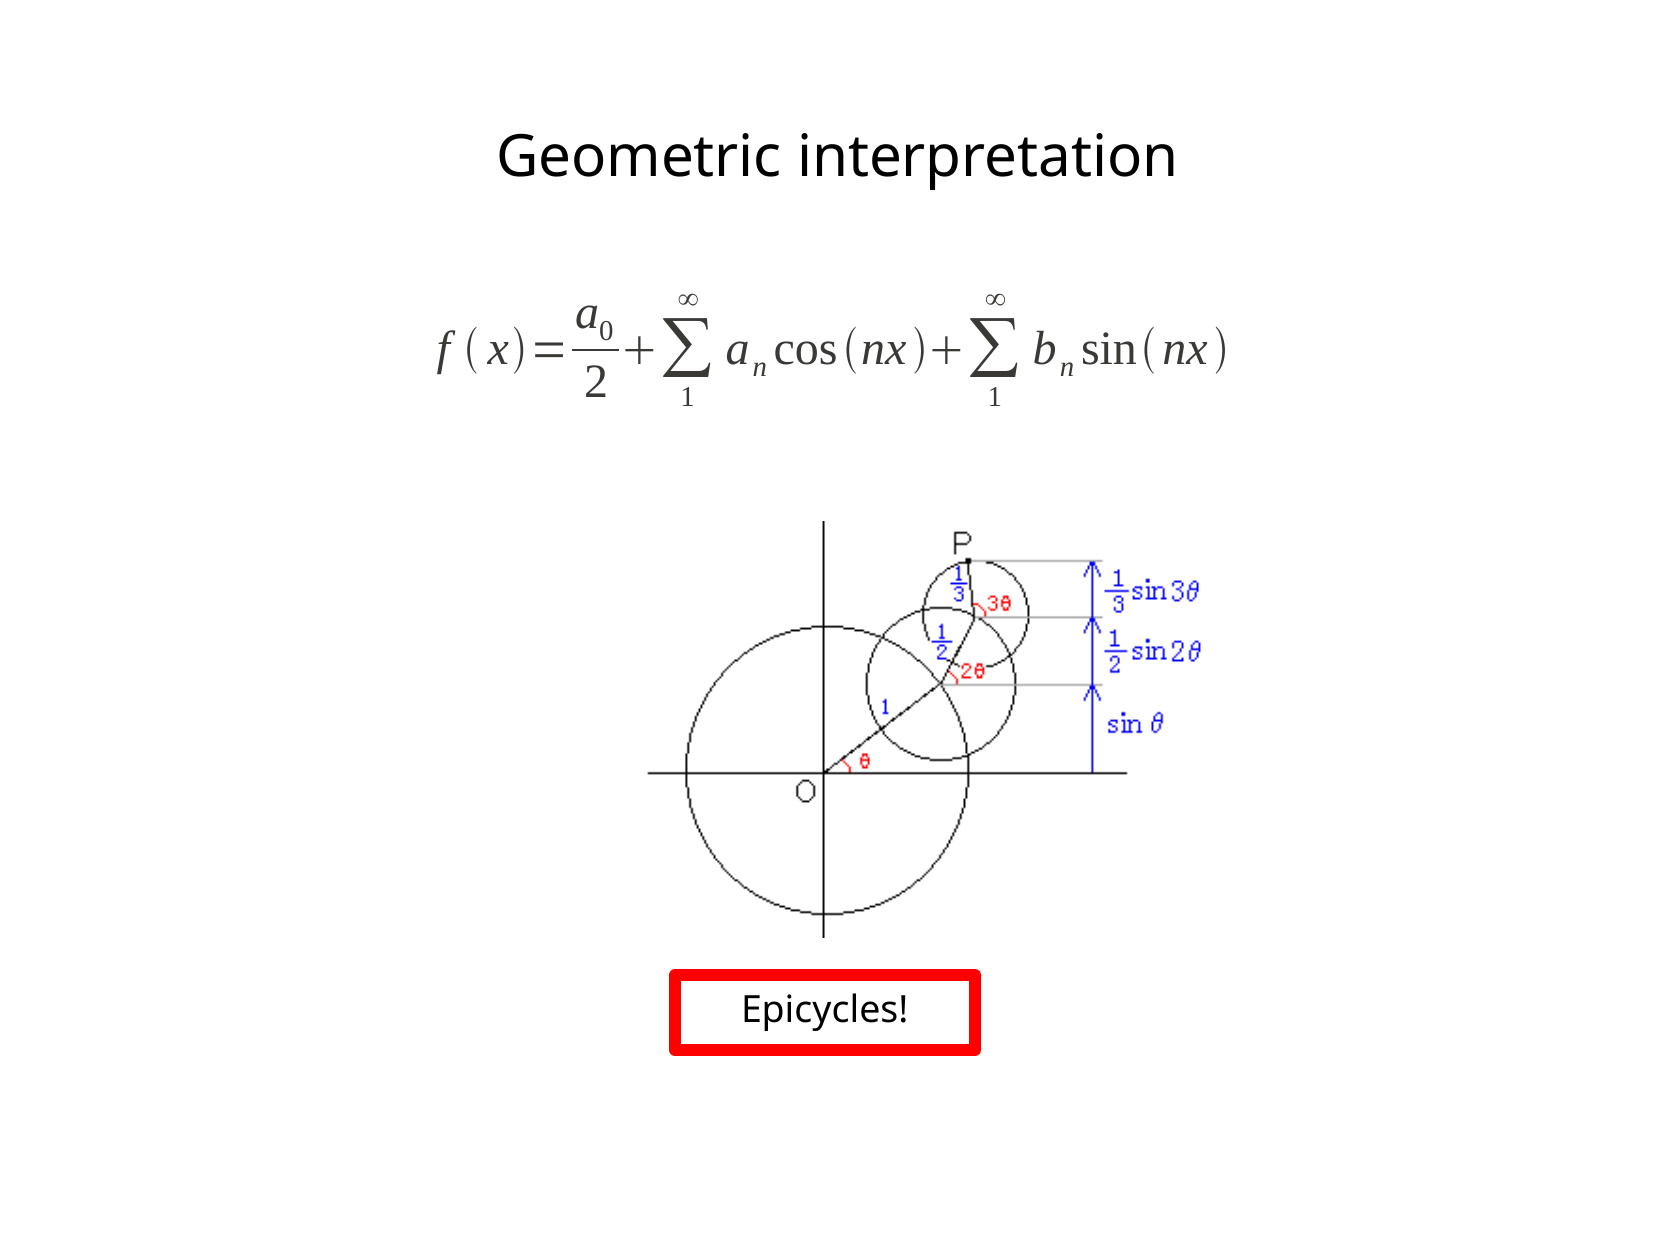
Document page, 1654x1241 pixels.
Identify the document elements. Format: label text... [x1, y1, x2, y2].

text_box Epicycles! [681, 981, 969, 1044]
title Geometric interpretation [82, 49, 1571, 257]
picture [637, 521, 1229, 938]
text_box Epicycles! [0, 975, 1651, 1094]
chart [412, 283, 1240, 413]
